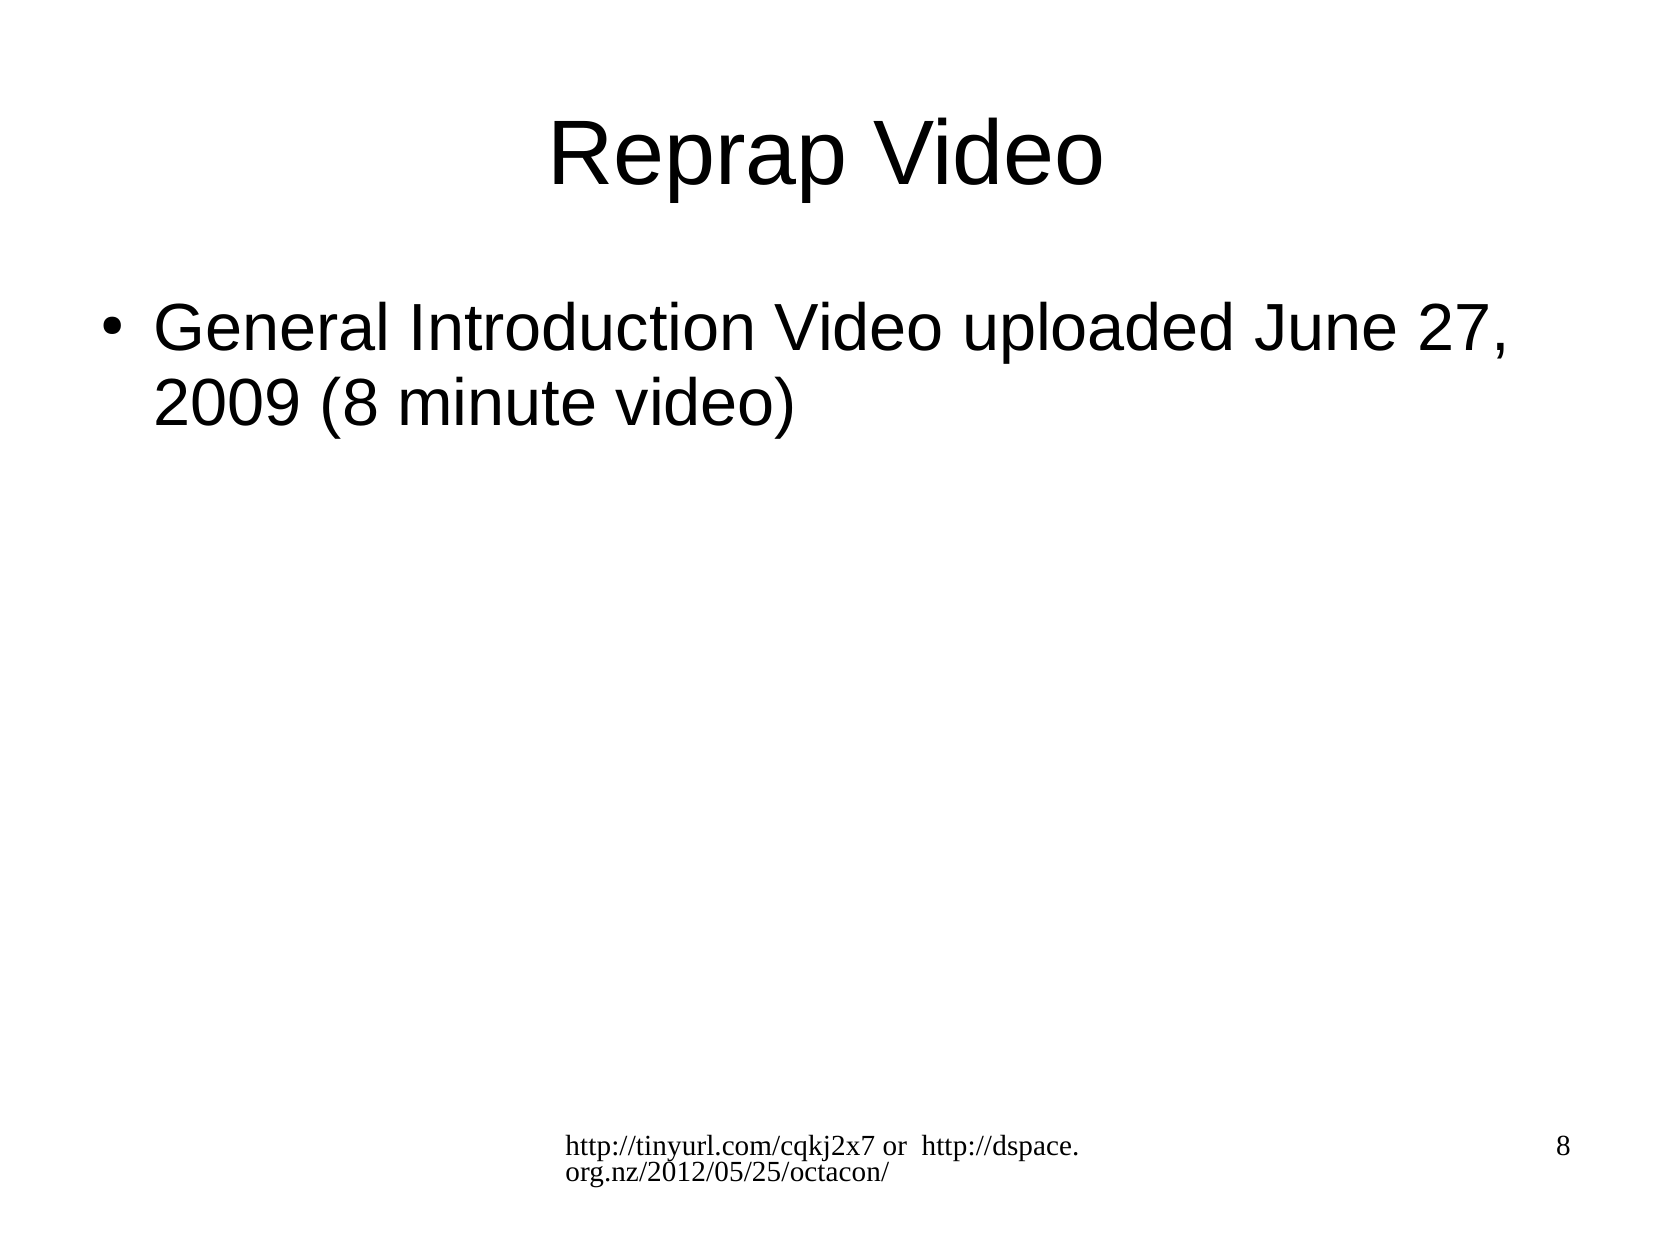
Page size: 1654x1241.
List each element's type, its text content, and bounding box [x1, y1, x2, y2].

title Reprap Video [82, 49, 1571, 257]
list General Introduction Video uploaded June 27, 2009 (8 minute video) [82, 290, 1571, 1109]
